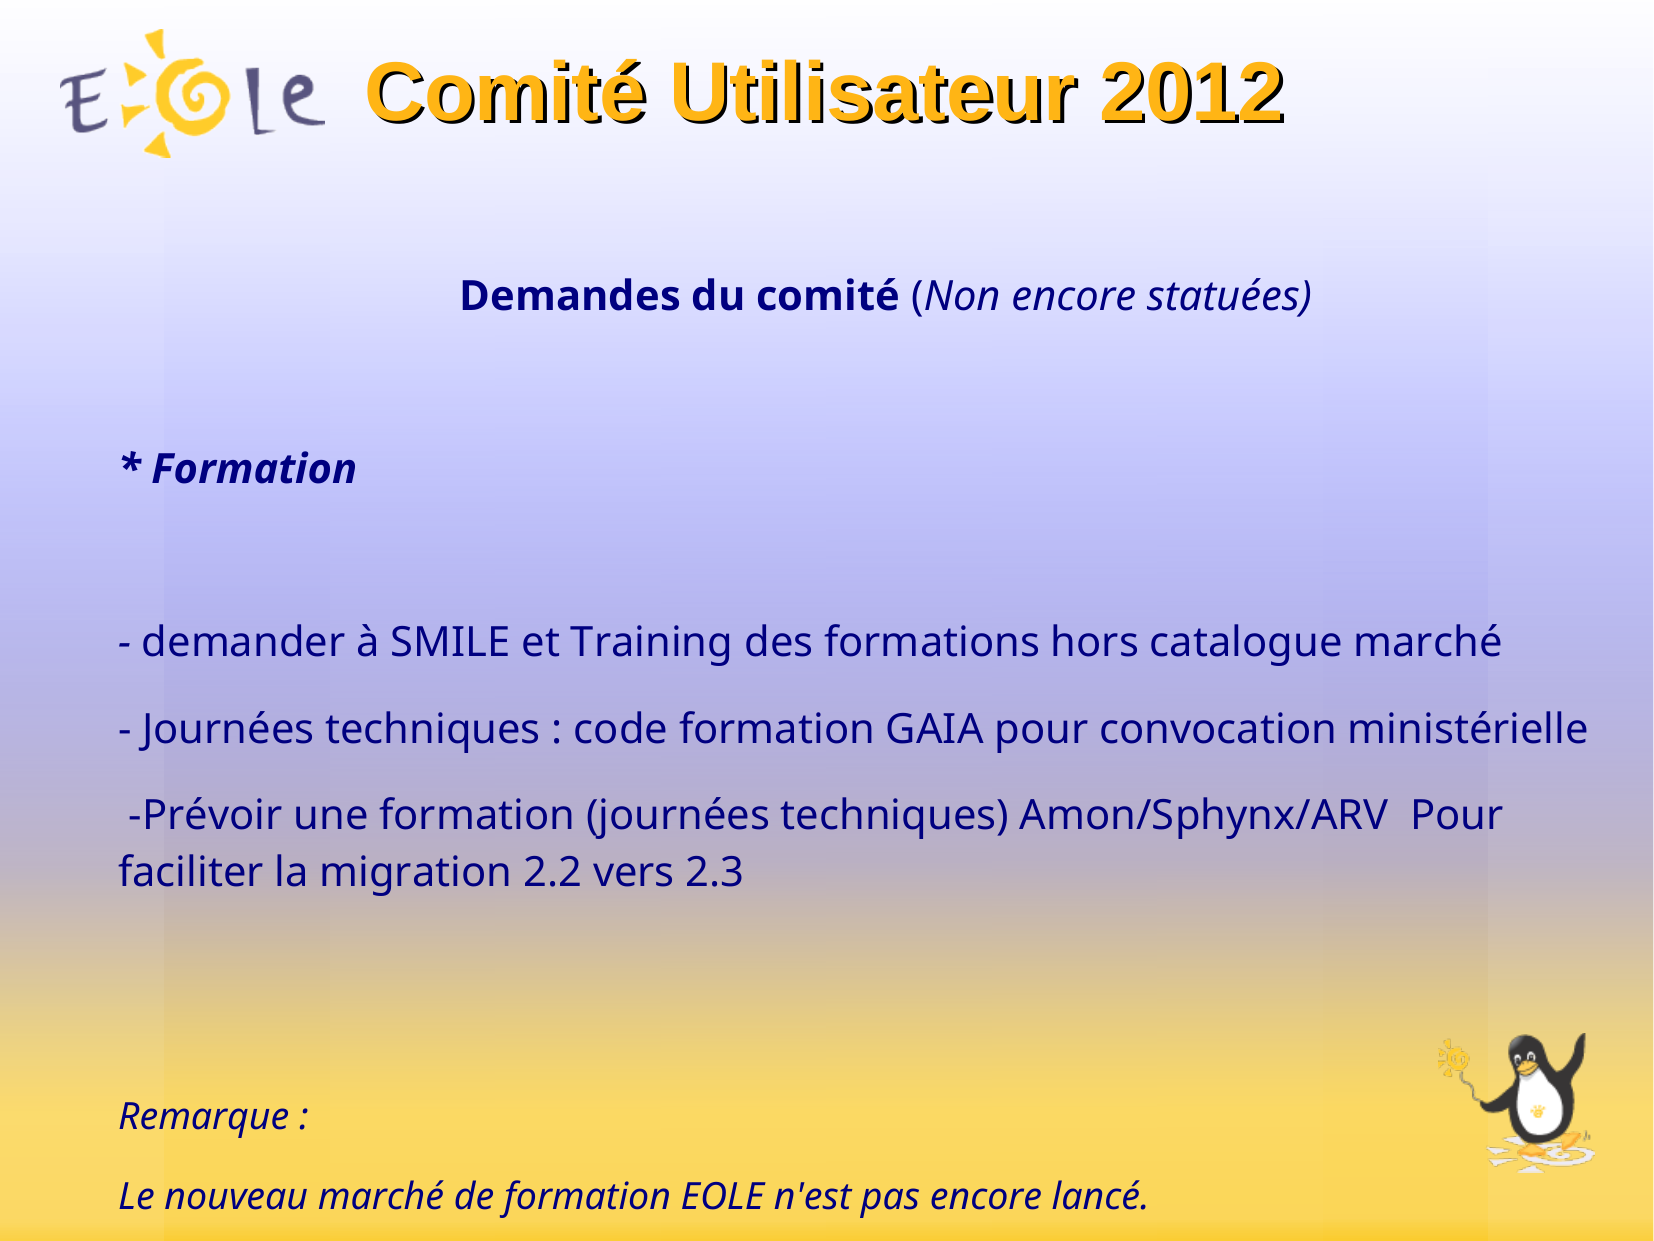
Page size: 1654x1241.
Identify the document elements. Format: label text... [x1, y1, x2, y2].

picture [0, 0, 1654, 1241]
title Comité Utilisateur 2012 [80, 27, 1569, 156]
list Demandes du comité (Non encore statuées) * Formation - demander à SMILE et Training des formations hors catalogue marché - Journées techniques : code formation GAIA pour convocation ministérielle -Prévoir une formation (journées techniques) Amon/Sphynx/ARV Pour faciliter la migration 2.2 vers 2.3 Remarque : Le nouveau marché de formation EOLE n'est pas encore lancé. Mais cela ne devrait plus tarder ! [118, 265, 1654, 1241]
